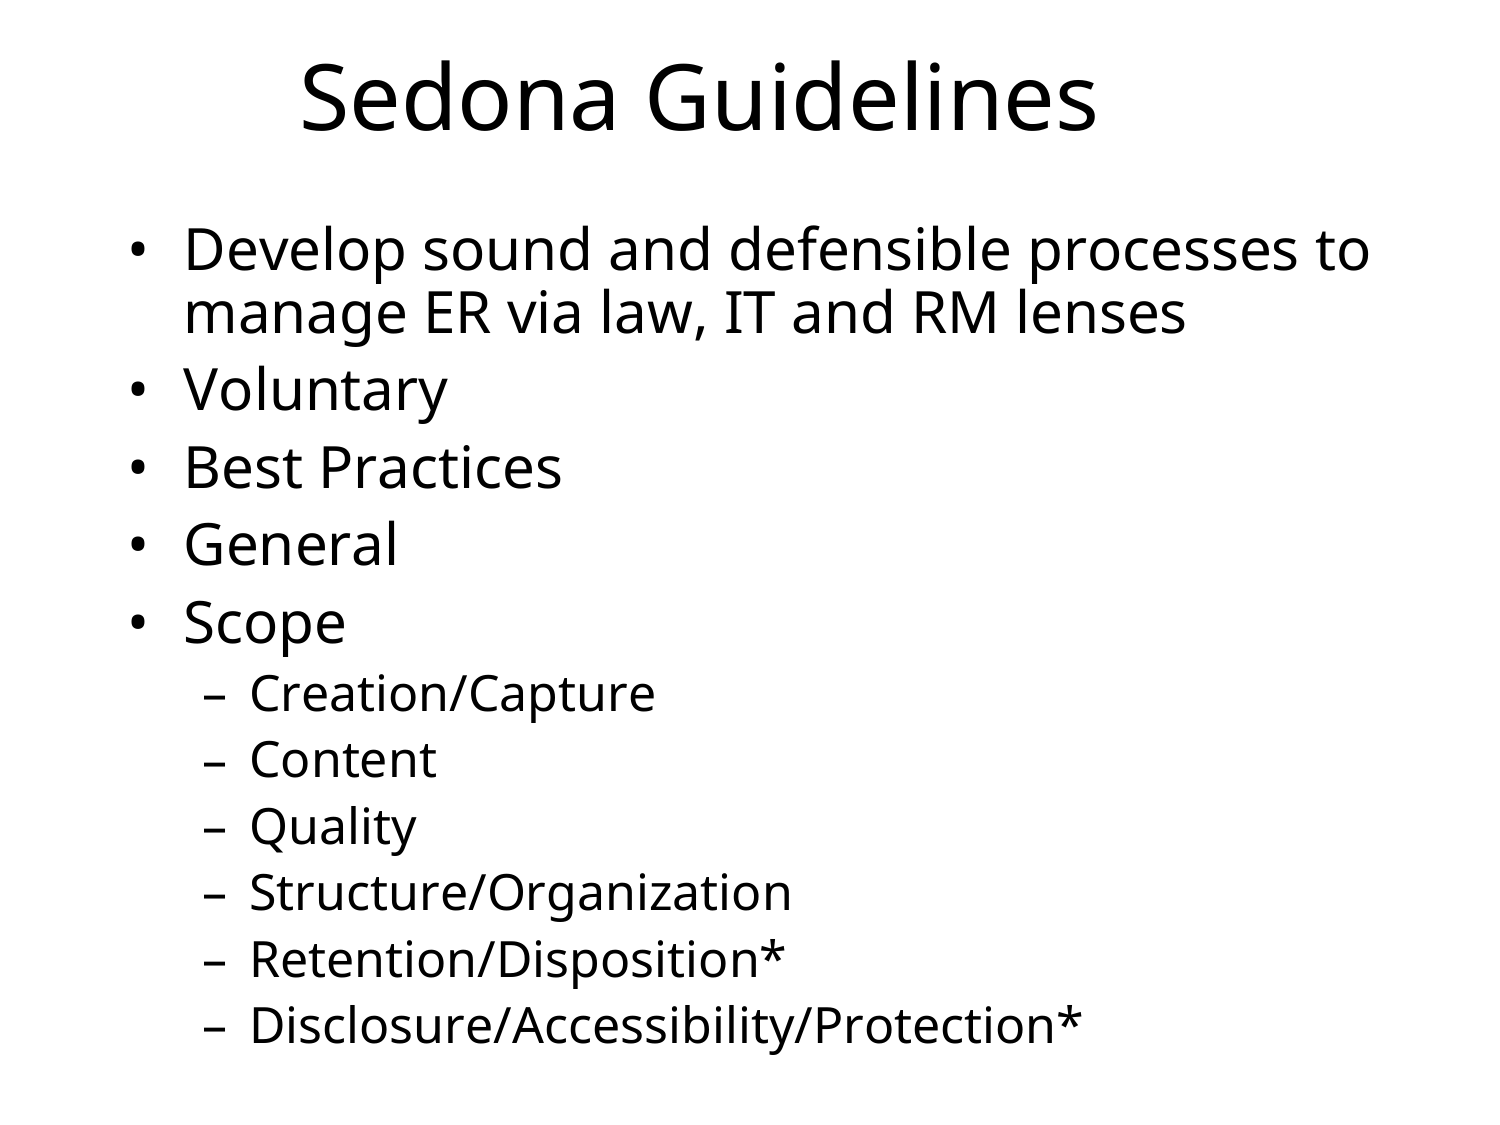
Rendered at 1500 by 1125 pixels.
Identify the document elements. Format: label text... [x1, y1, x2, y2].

list Develop sound and defensible processes to manage ER via law, IT and RM lenses Voluntary Best Practices General Scope Creation/Capture Content Quality Structure/Organization Retention/Disposition* Disclosure/Accessibility/Protection* [112, 212, 1388, 1088]
title Sedona Guidelines [62, 0, 1338, 188]
